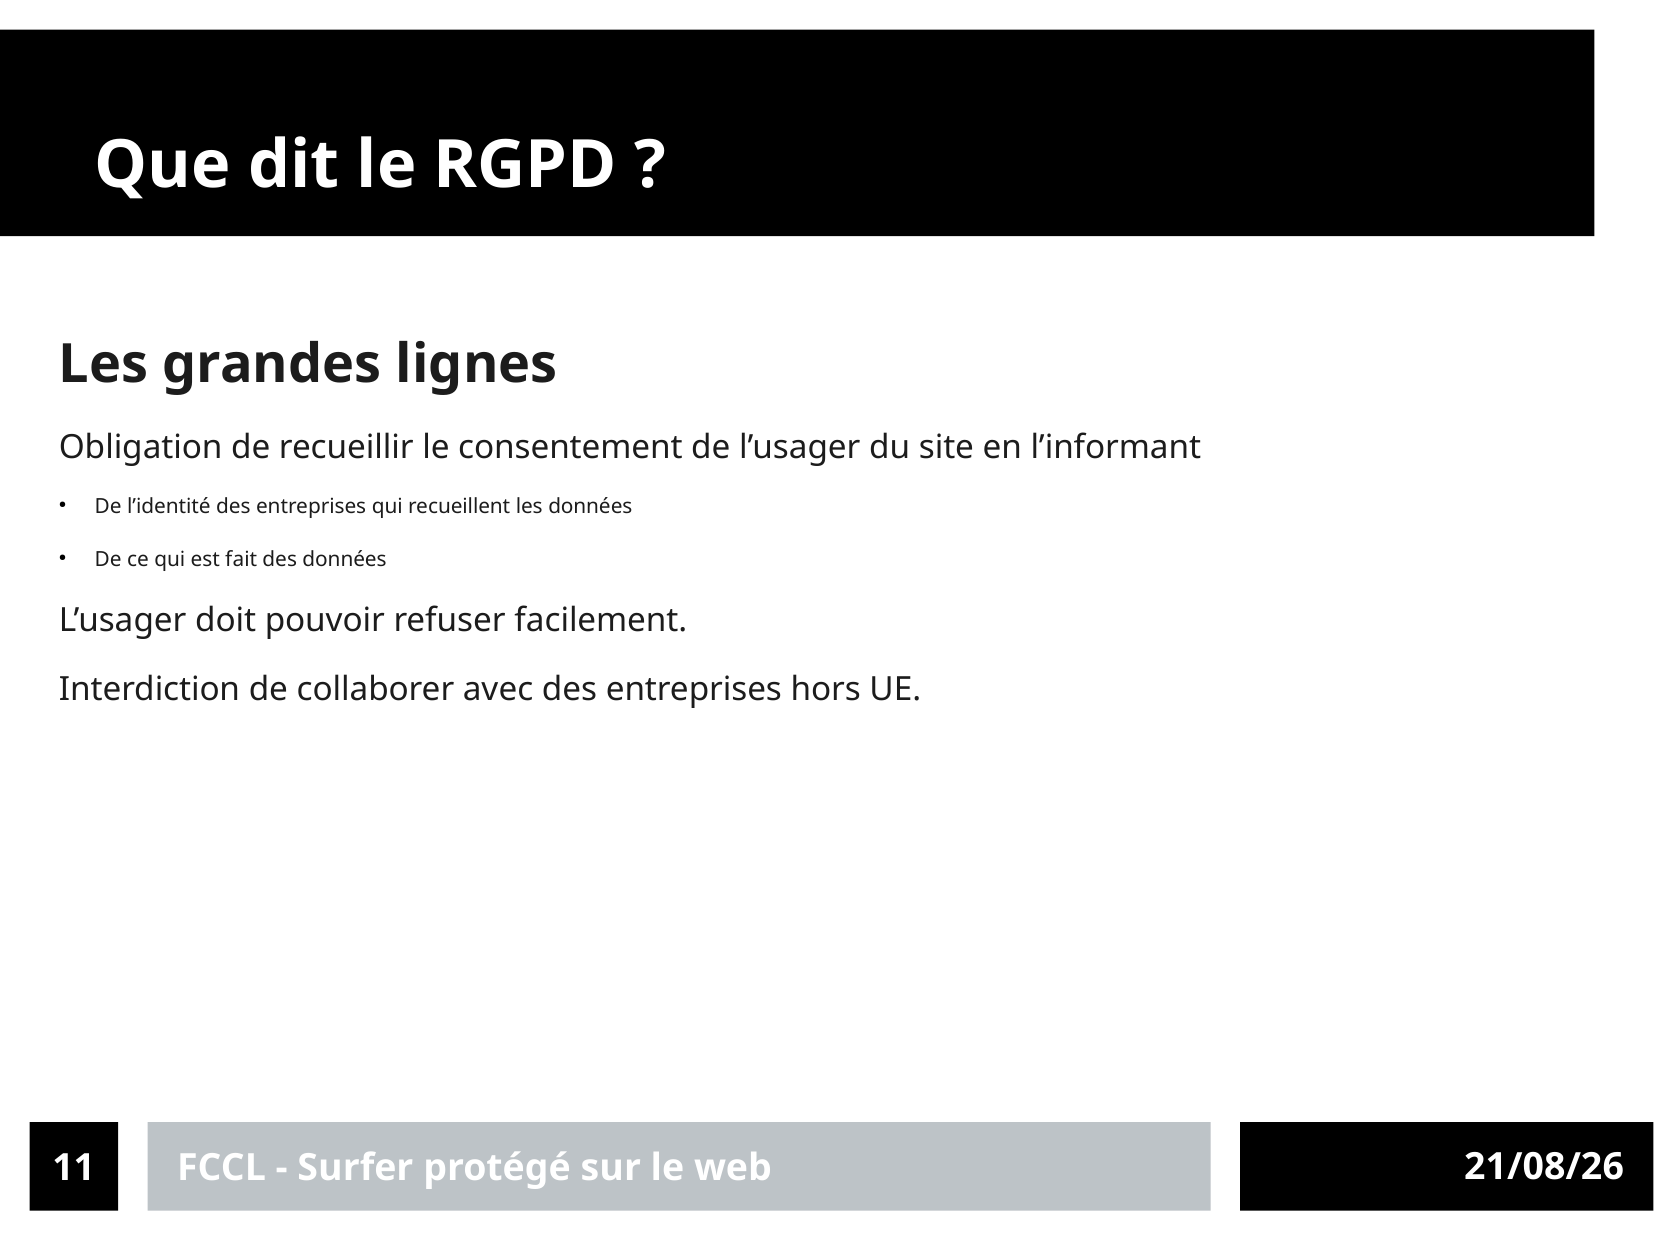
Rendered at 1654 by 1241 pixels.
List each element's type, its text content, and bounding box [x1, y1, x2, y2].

list Les grandes lignes Obligation de recueillir le consentement de l’usager du site en l’informant De l’identité des entreprises qui recueillent les données De ce qui est fait des données L’usager doit pouvoir refuser facilement. Interdiction de collaborer avec des entreprises hors UE. [59, 324, 1565, 1093]
title Que dit le RGPD ? [59, 59, 1595, 207]
